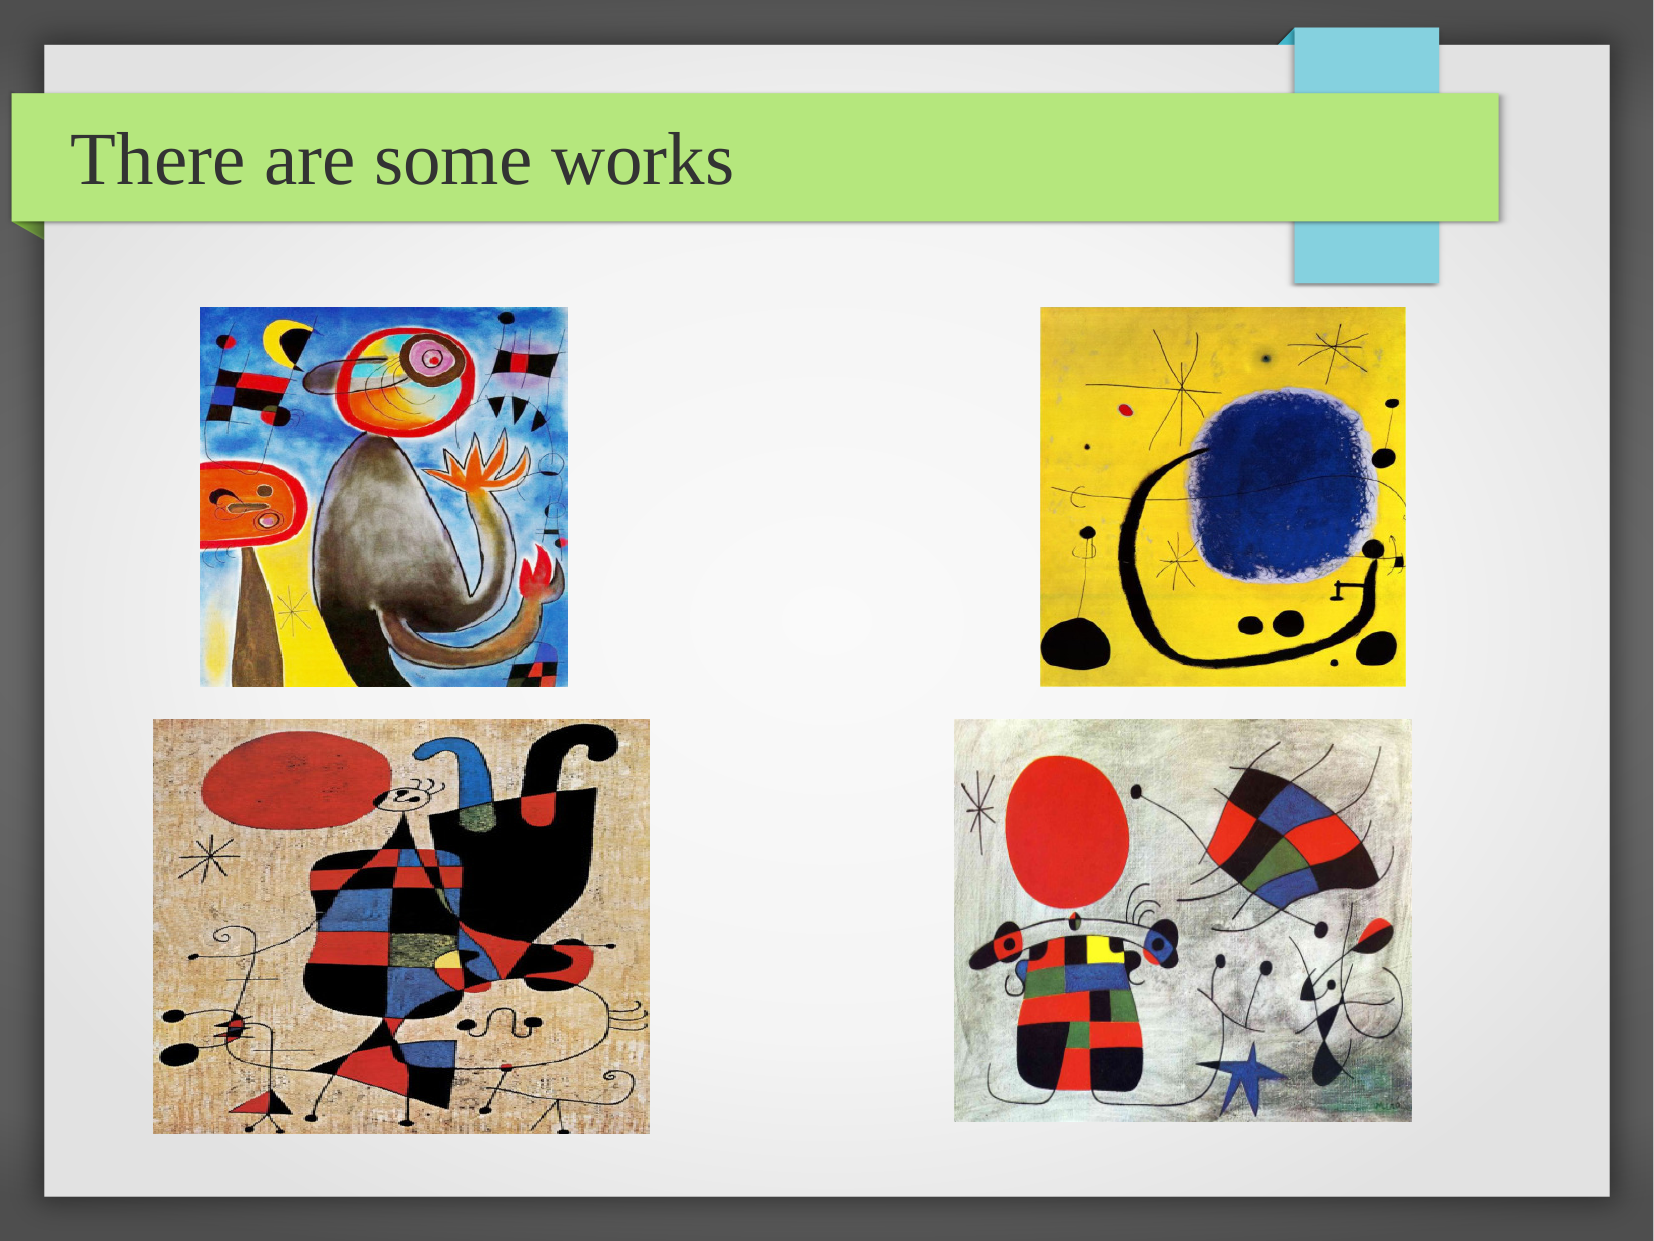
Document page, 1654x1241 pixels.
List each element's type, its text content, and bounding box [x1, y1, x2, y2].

picture [0, 0, 1654, 1241]
title There are some works [70, 106, 1229, 213]
